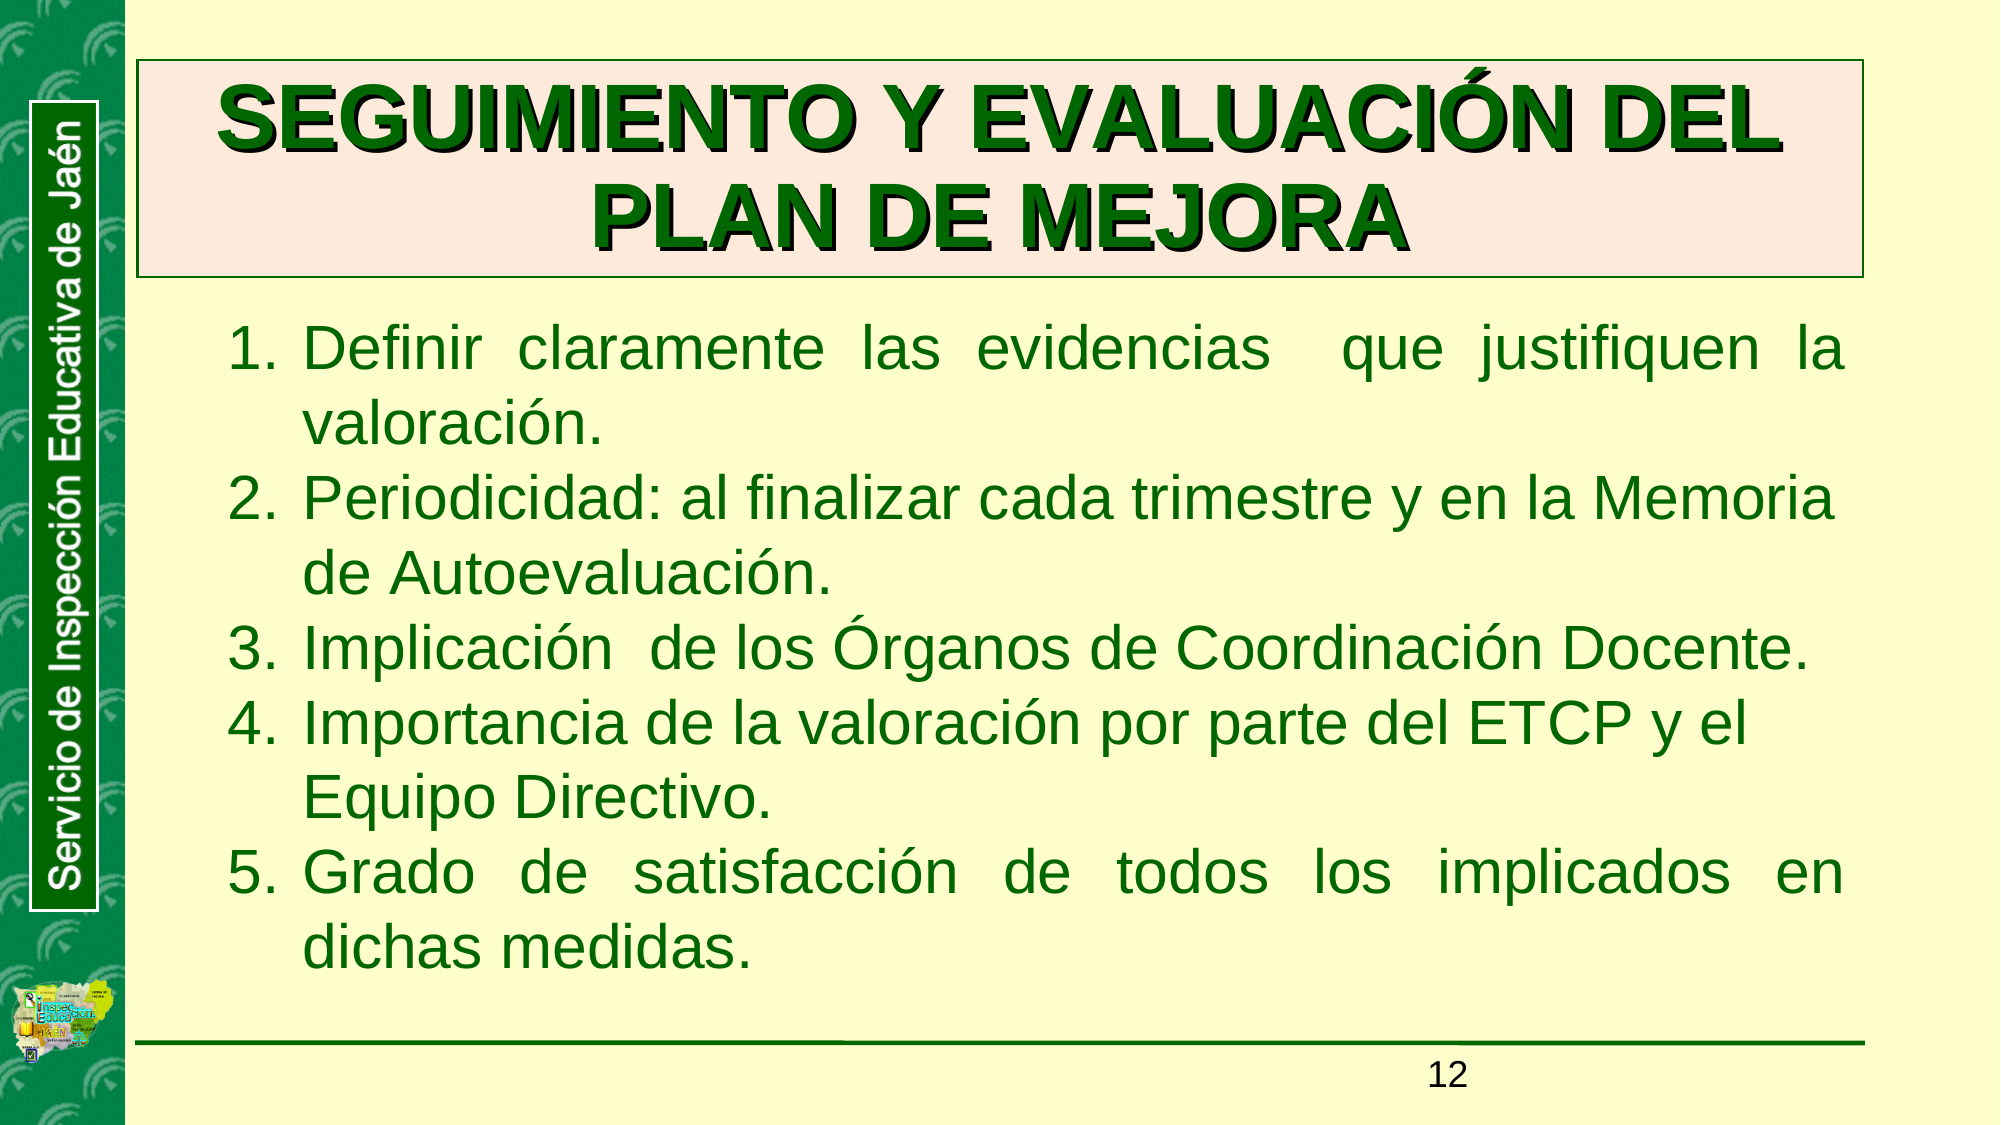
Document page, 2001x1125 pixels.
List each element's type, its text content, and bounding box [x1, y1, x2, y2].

text_box Definir claramente las evidencias que justifiquen la valoración. Periodicidad: al finalizar cada trimestre y en la Memoria de Autoevaluación. Implicación de los Órganos de Coordinación Docente. Importancia de la valoración por parte del ETCP y el Equipo Directivo. Grado de satisfacción de todos los implicados en dichas medidas. [137, 299, 1863, 1014]
text_box SEGUIMIENTO Y EVALUACIÓN DEL PLAN DE MEJORA [137, 59, 1863, 278]
text_box <número> [1412, 1042, 1863, 1103]
picture [0, 0, 125, 1125]
